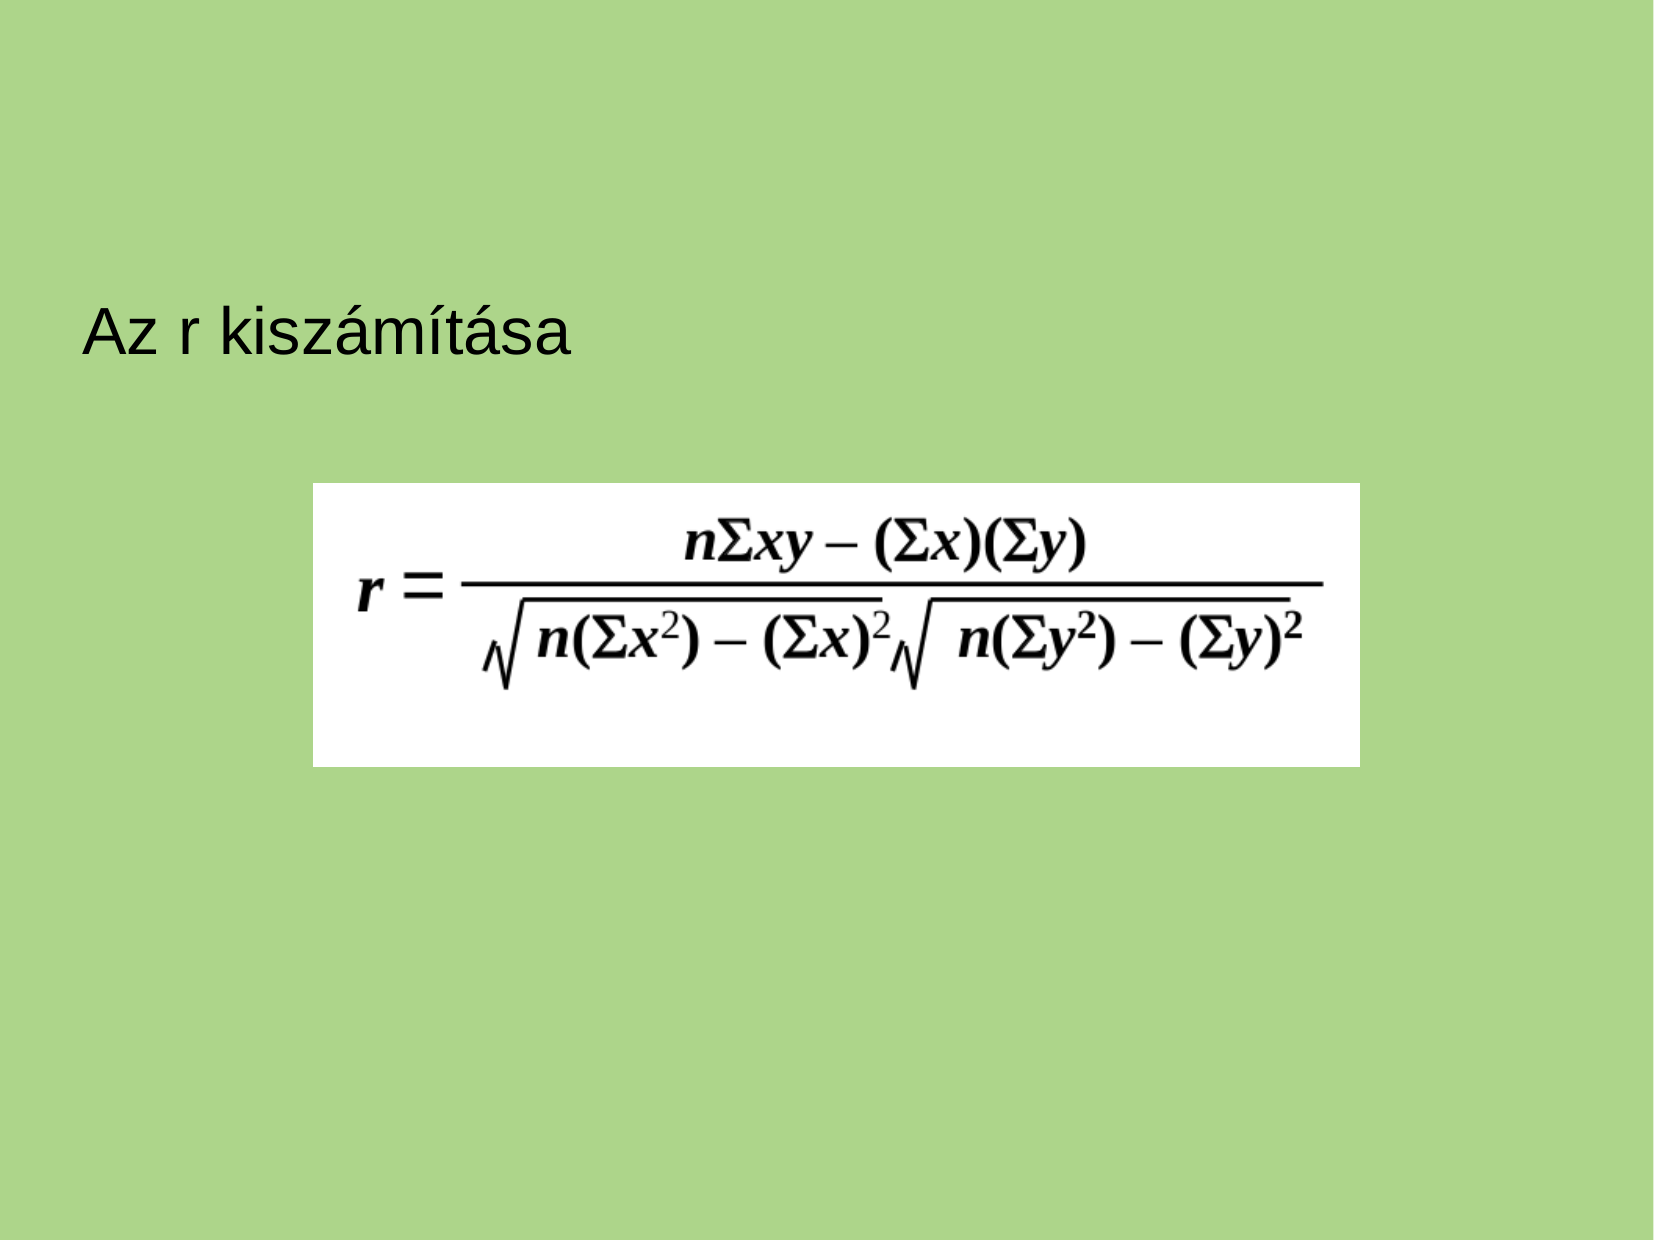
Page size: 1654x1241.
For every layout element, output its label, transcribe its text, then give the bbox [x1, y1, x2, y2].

picture [313, 483, 1360, 767]
list Az r kiszámítása [82, 290, 1569, 1008]
